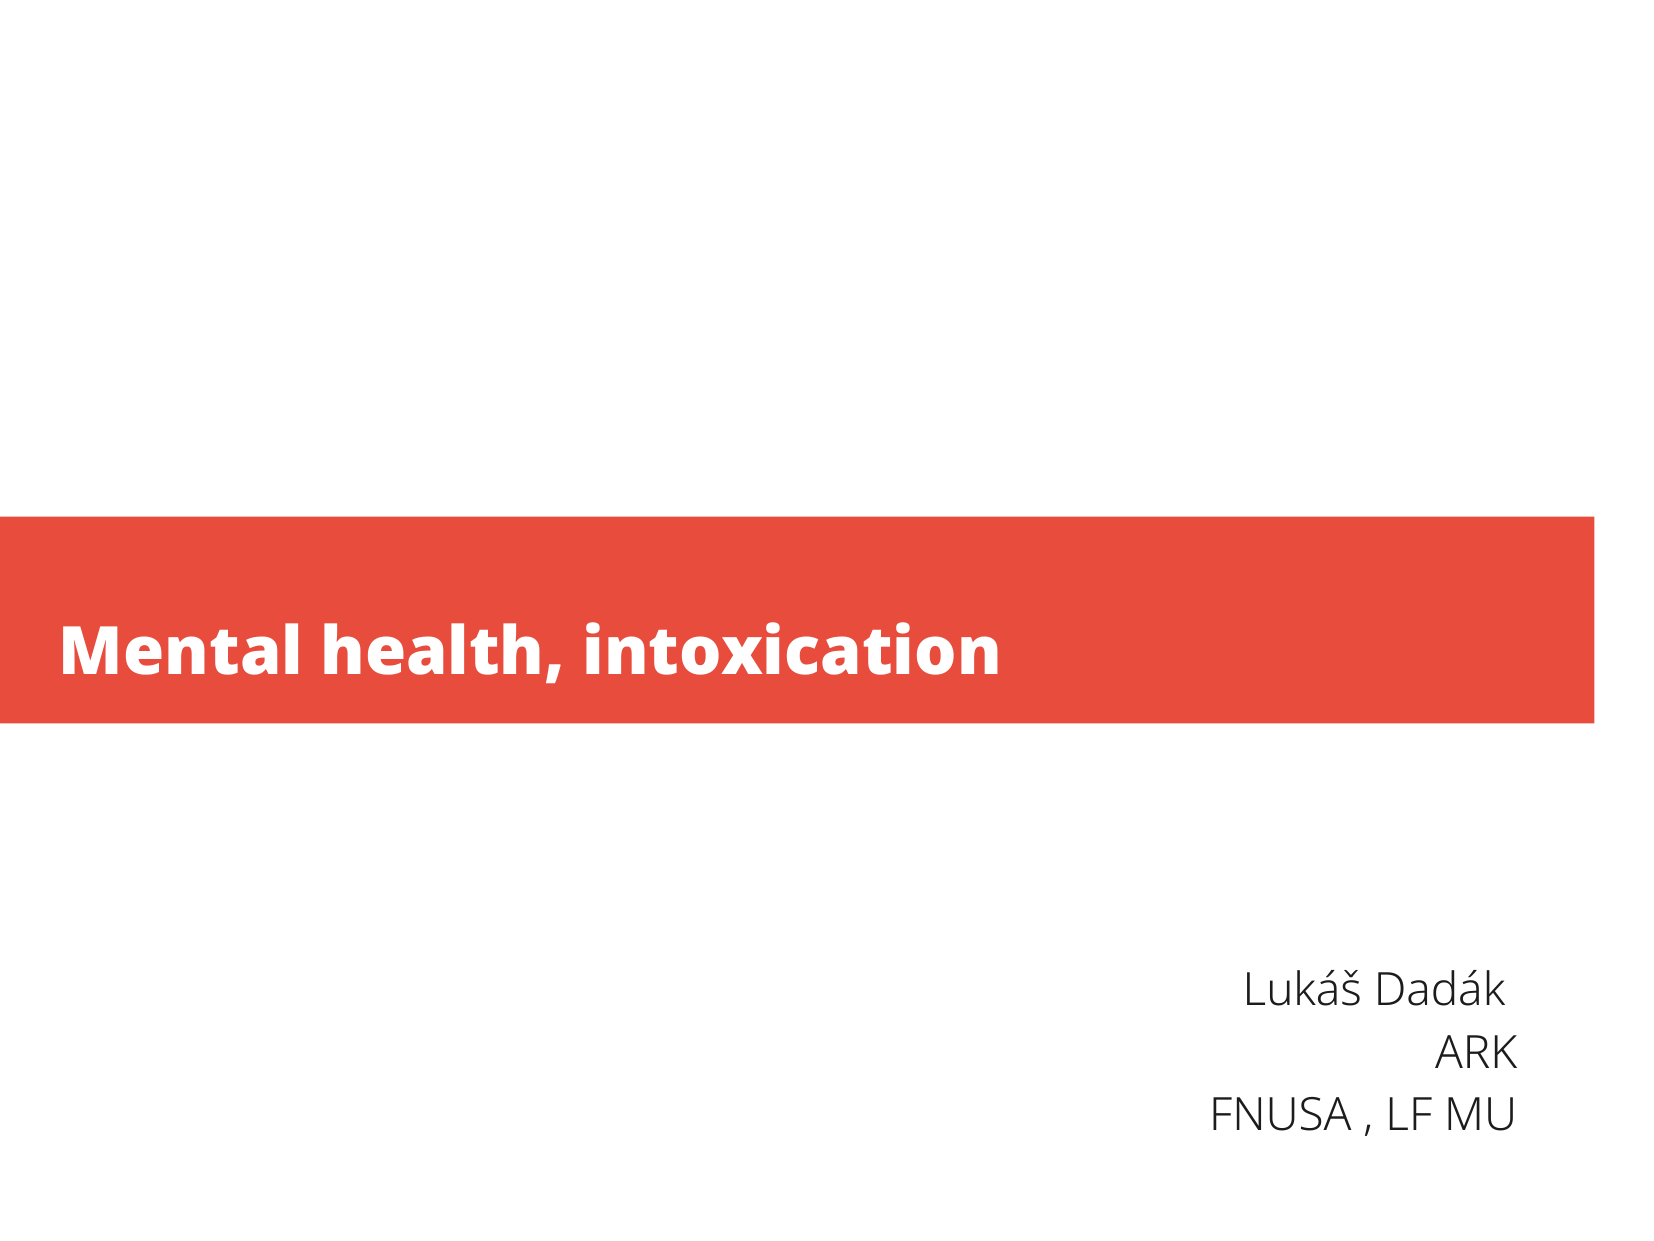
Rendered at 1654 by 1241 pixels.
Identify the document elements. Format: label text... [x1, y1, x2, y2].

title Mental health, intoxication [59, 546, 1595, 694]
subtitle Lukáš Dadák ARK FNUSA , LF MU [1051, 956, 1589, 1193]
